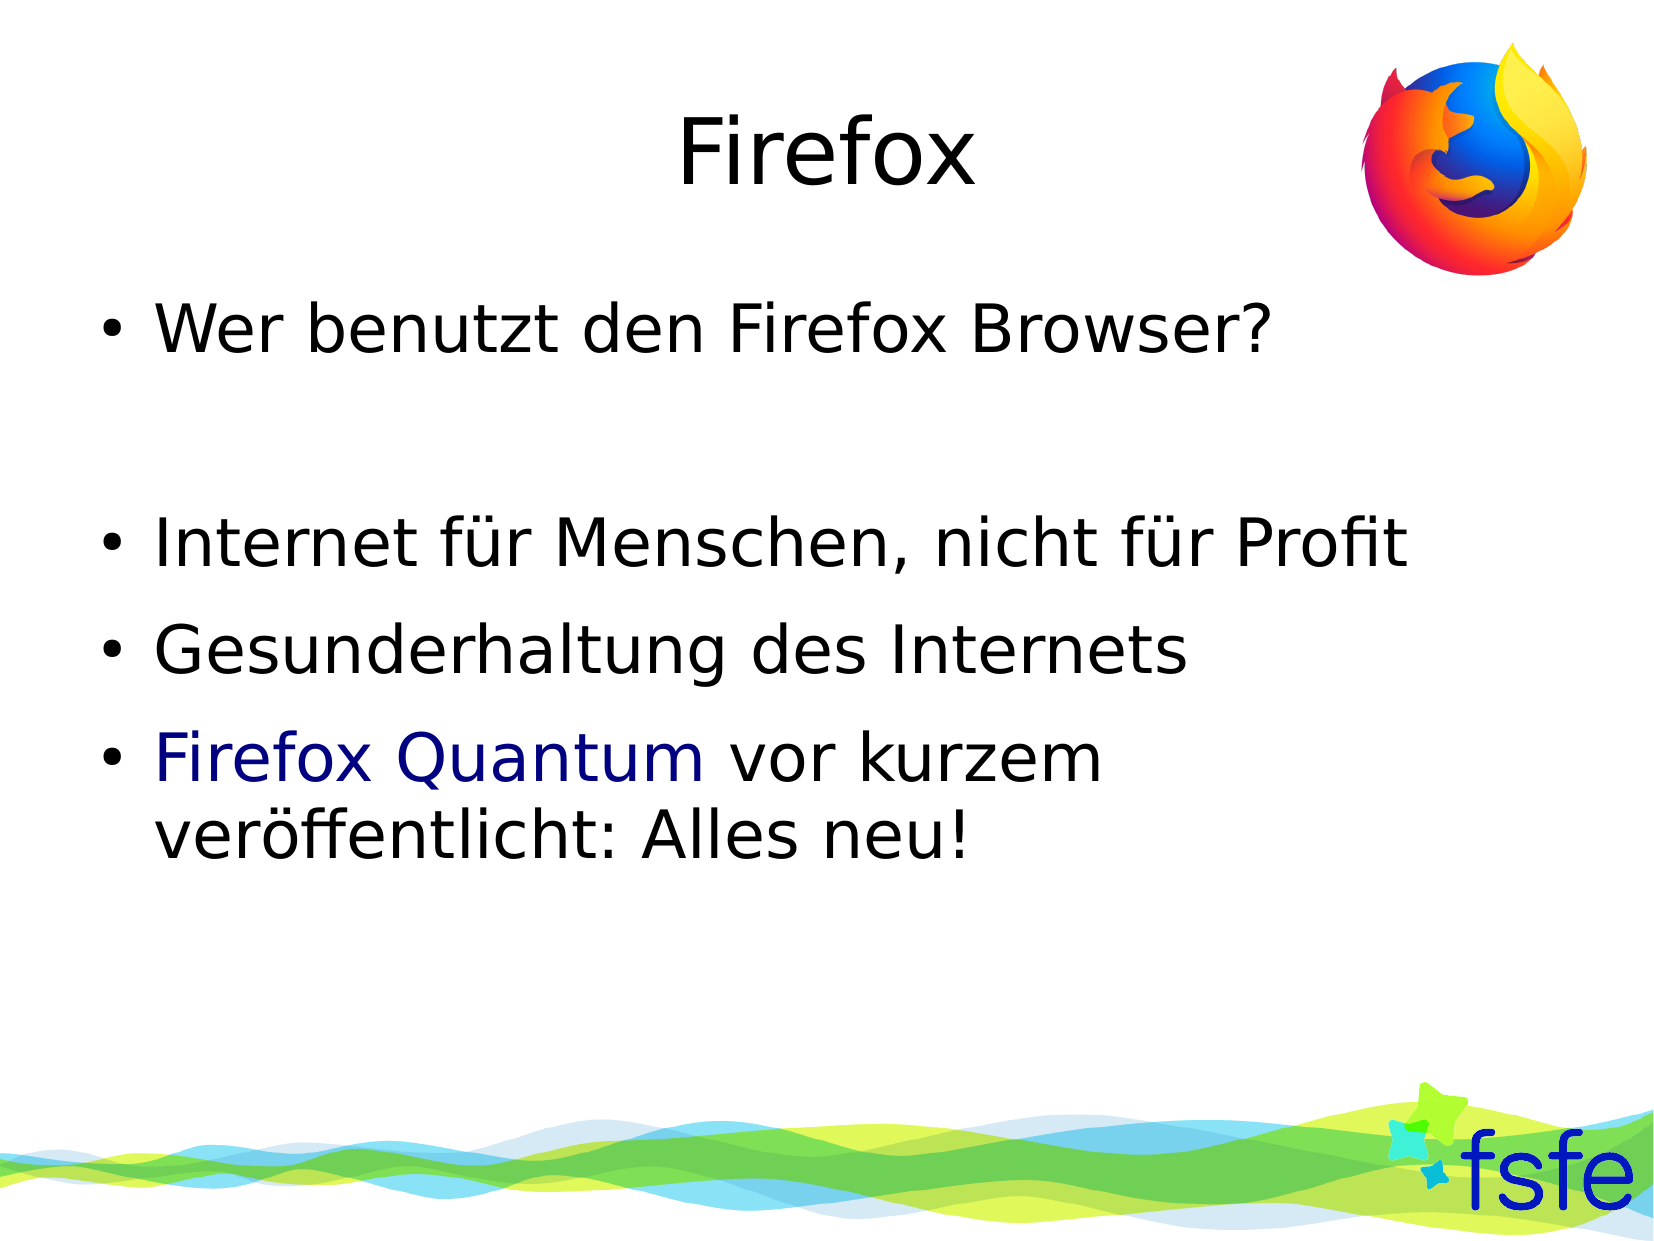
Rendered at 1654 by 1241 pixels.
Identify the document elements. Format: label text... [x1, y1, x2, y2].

picture [1353, 42, 1595, 284]
list Wer benutzt den Firefox Browser? Internet für Menschen, nicht für Profit Gesunderhaltung des Internets Firefox Quantum vor kurzem veröffentlicht: Alles neu! [82, 290, 1571, 1010]
title Firefox [82, 49, 1353, 257]
picture [0, 1081, 1654, 1241]
